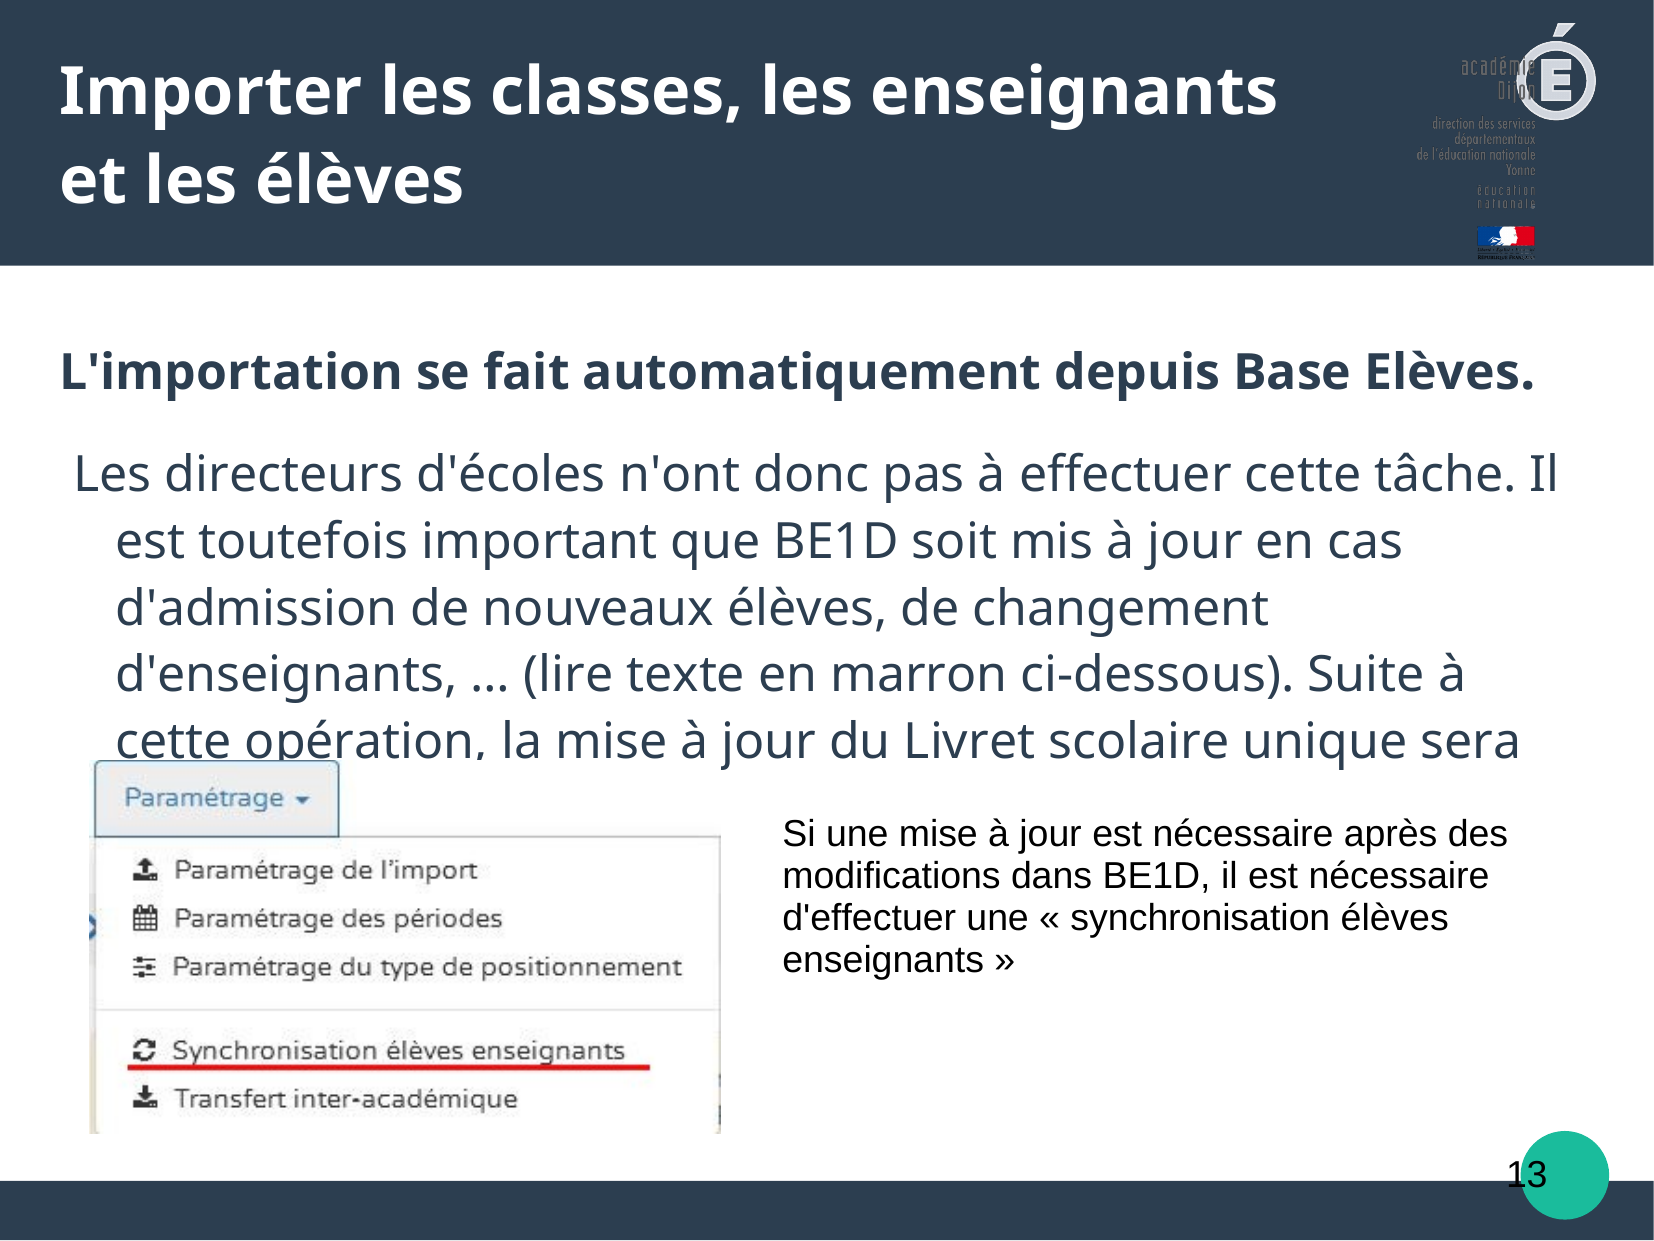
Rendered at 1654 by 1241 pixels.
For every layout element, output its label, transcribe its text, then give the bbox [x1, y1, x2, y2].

list L'importation se fait automatiquement depuis Base Elèves. Les directeurs d'écoles n'ont donc pas à effectuer cette tâche. Il est toutefois important que BE1D soit mis à jour en cas d'admission de nouveaux élèves, de changement d'enseignants, … (lire texte en marron ci-dessous). Suite à cette opération, la mise à jour du Livret scolaire unique sera faite sous 24 h. [59, 324, 1595, 1152]
text_box Si une mise à jour est nécessaire après des modifications dans BE1D, il est nécessaire d'effectuer une « synchronisation élèves enseignants » [767, 803, 1536, 987]
picture [1417, 23, 1596, 260]
picture [89, 760, 721, 1134]
title Importer les classes, les enseignants et les élèves [59, 39, 1417, 217]
